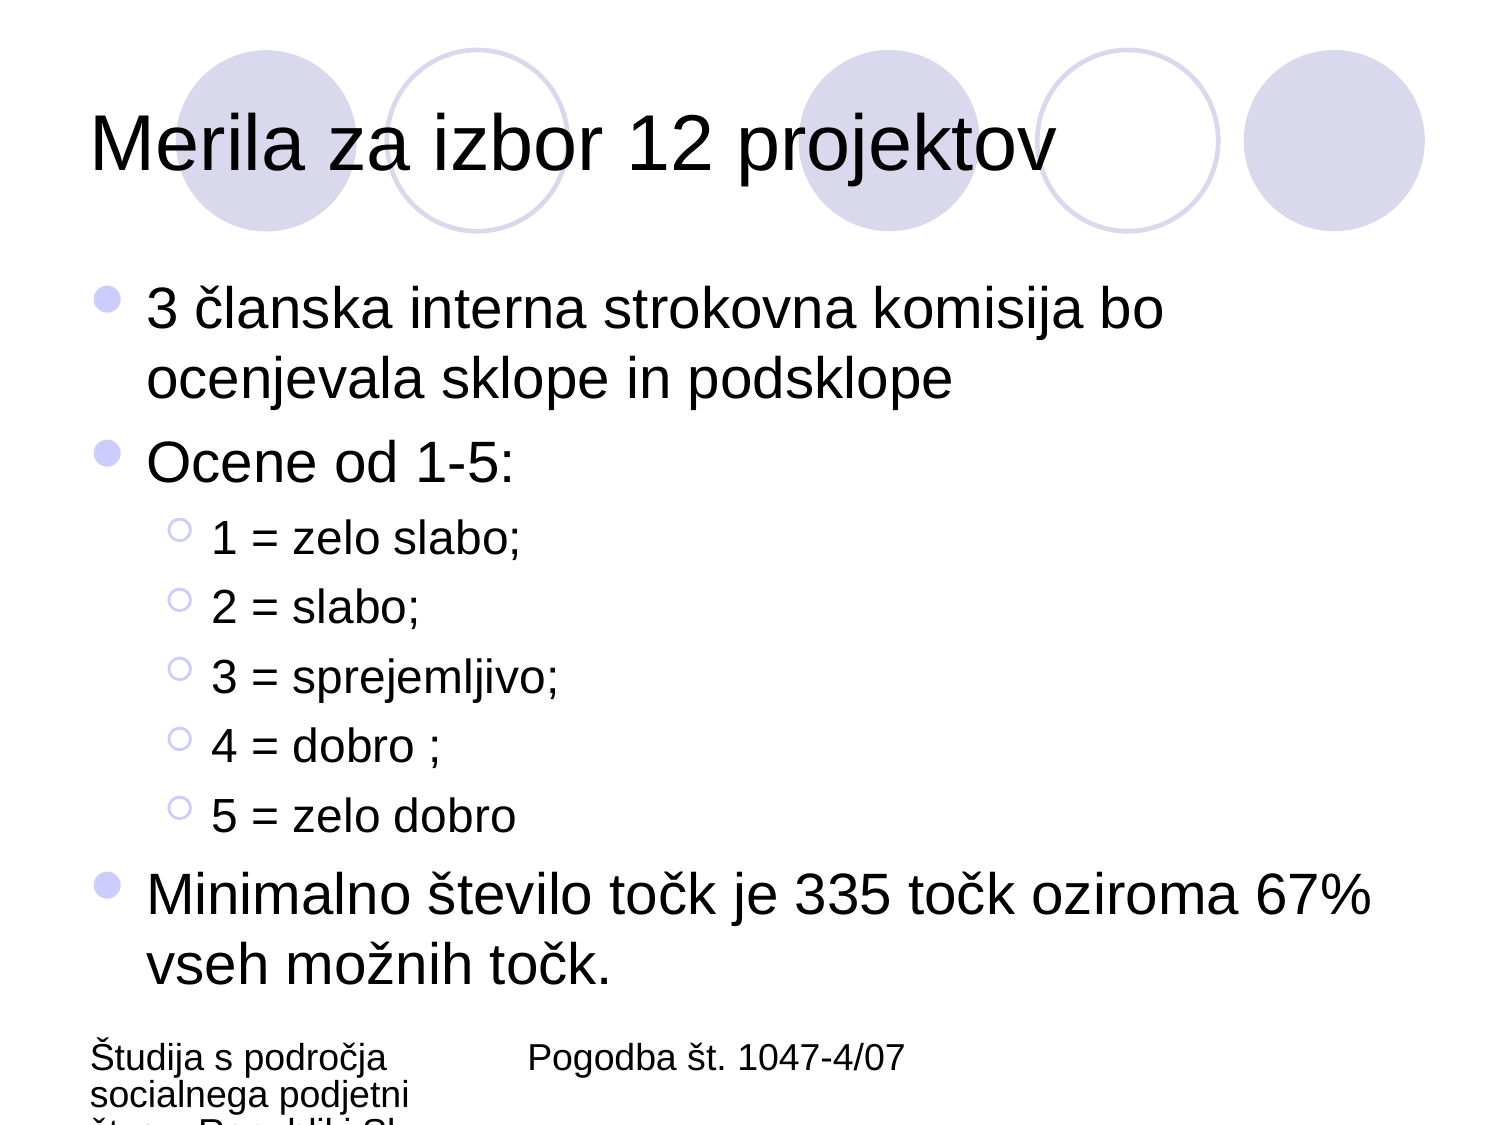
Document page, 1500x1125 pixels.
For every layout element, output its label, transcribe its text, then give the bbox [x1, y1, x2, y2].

list 3 članska interna strokovna komisija bo ocenjevala sklope in podsklope Ocene od 1-5: 1 = zelo slabo; 2 = slabo; 3 = sprejemljivo; 4 = dobro ; 5 = zelo dobro Minimalno število točk je 335 točk oziroma 67% vseh možnih točk. [75, 262, 1426, 1006]
title Merila za izbor 12 projektov [75, 45, 1426, 233]
